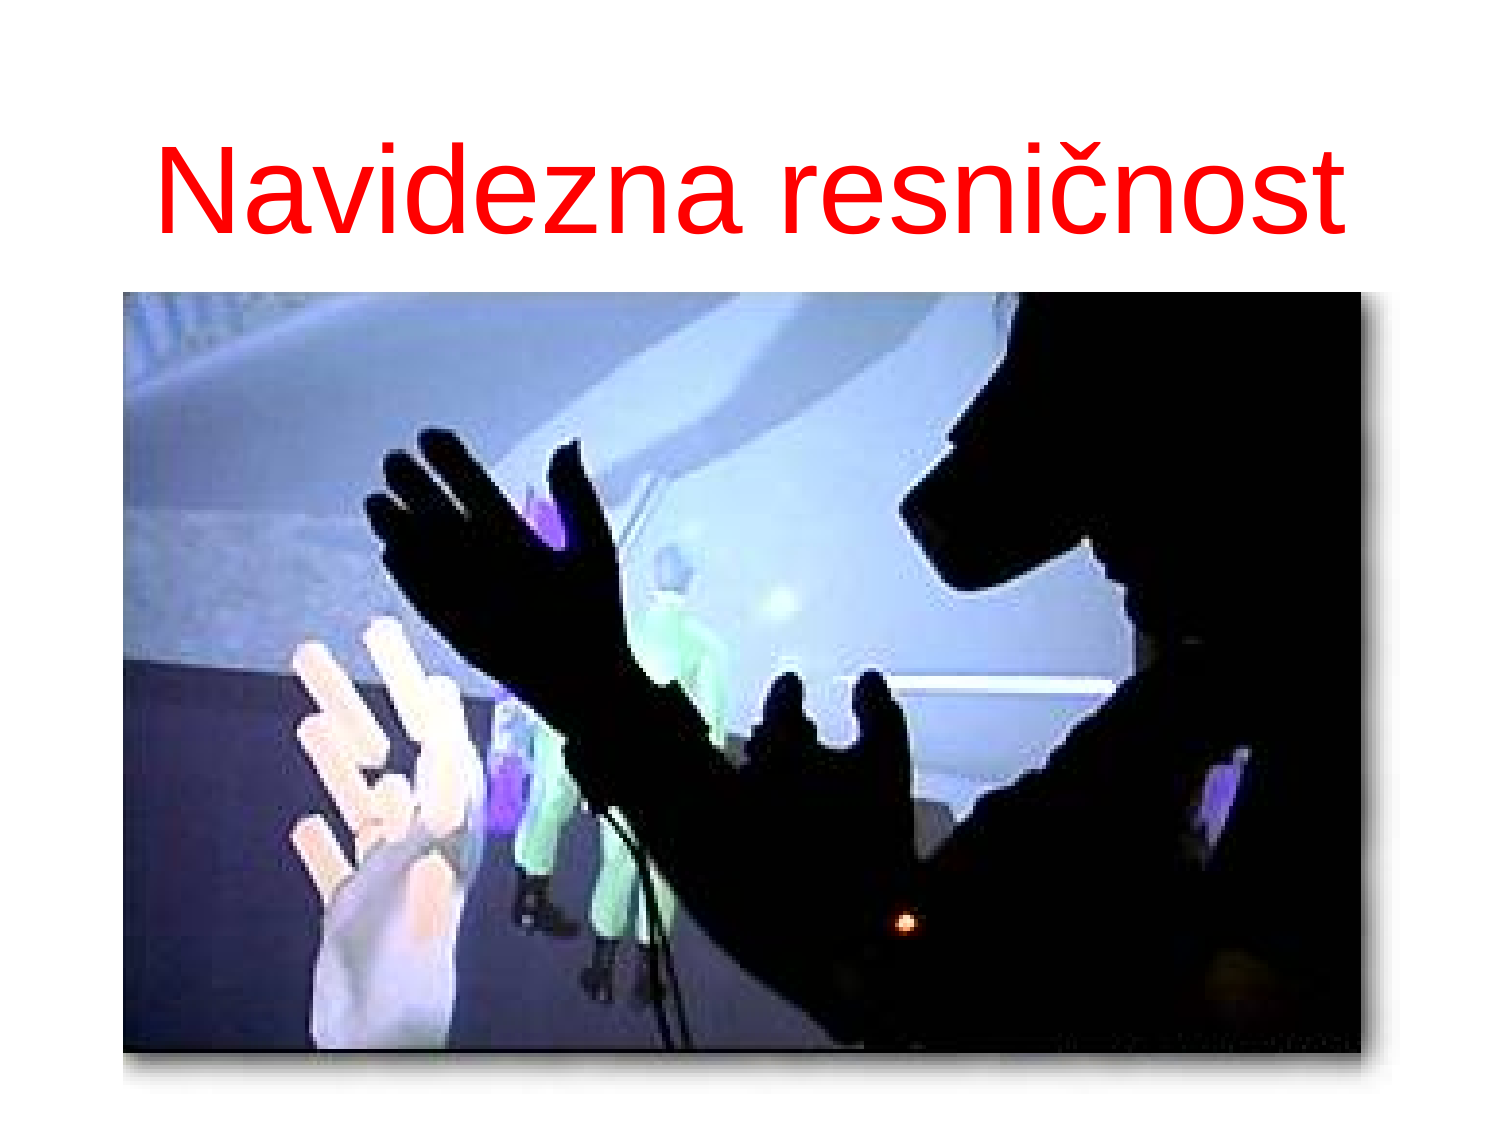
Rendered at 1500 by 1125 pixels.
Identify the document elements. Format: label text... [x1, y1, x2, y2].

picture [123, 292, 1400, 1094]
title Navidezna resničnost [112, 90, 1388, 278]
